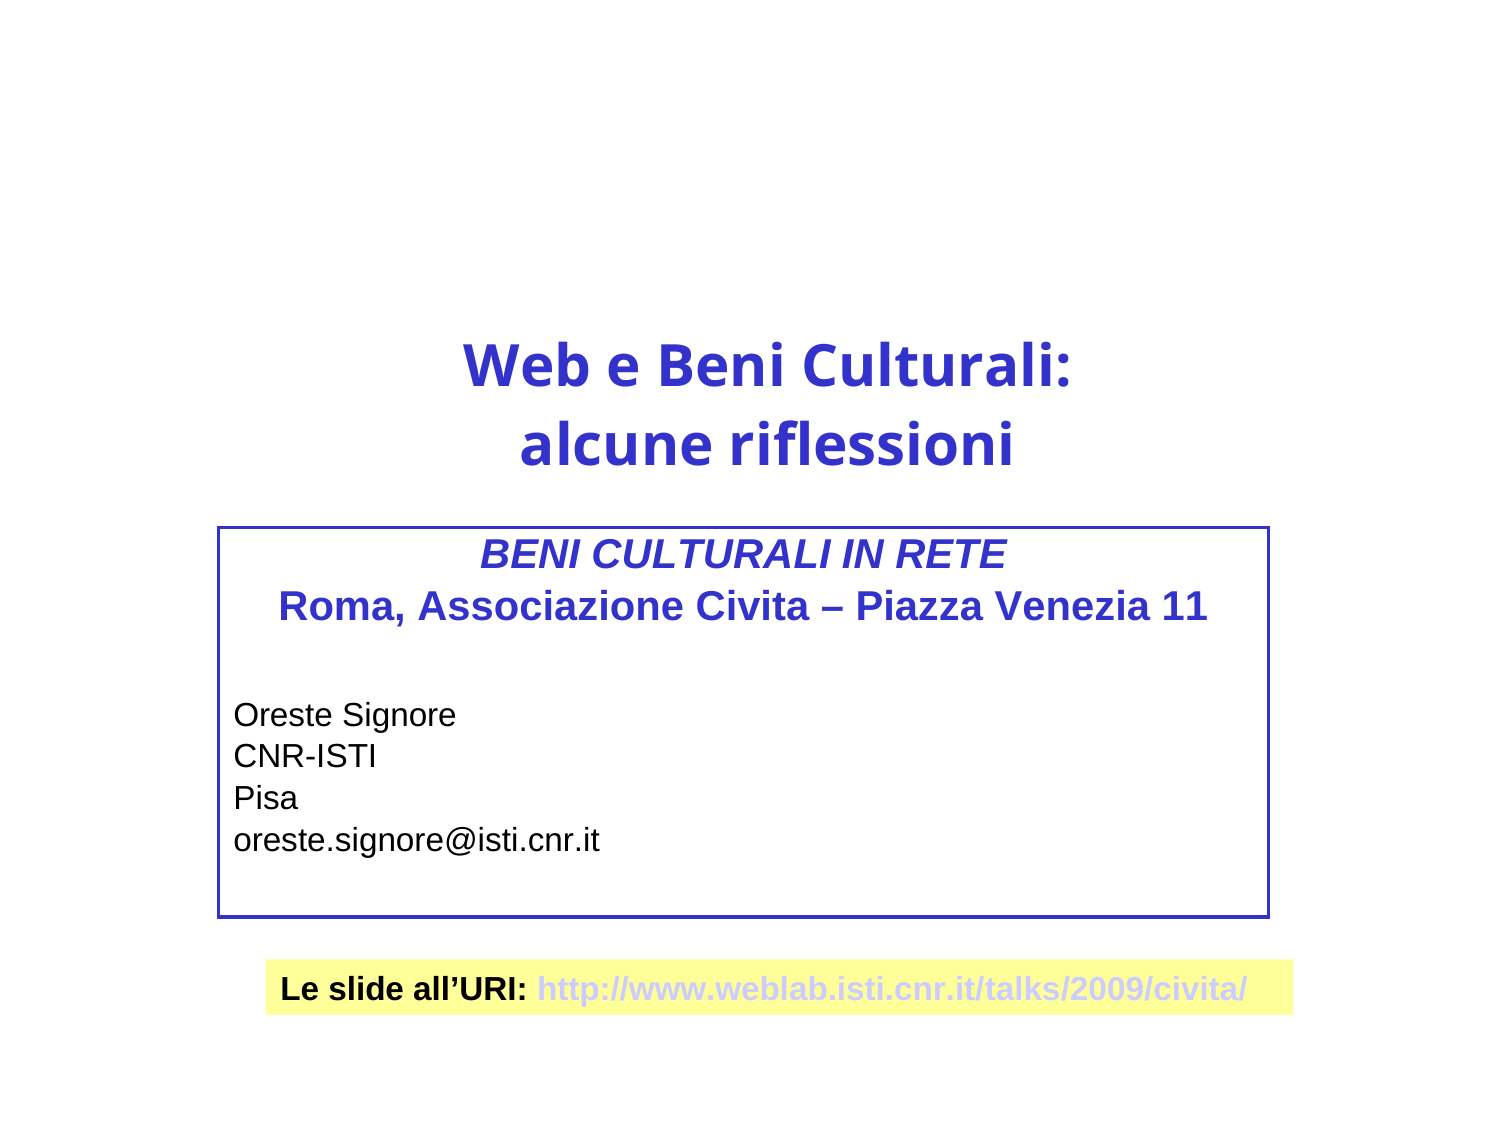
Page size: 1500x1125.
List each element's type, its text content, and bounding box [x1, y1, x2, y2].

text_box Le slide all’URI: http://www.weblab.isti.cnr.it/talks/2009/civita/ [265, 959, 1294, 1015]
title Web e Beni Culturali: alcune riflessioni [112, 231, 1424, 575]
subtitle BENI CULTURALI IN RETE Roma, Associazione Civita – Piazza Venezia 11 Oreste Signore CNR-ISTI Pisa oreste.signore@isti.cnr.it [218, 527, 1269, 918]
